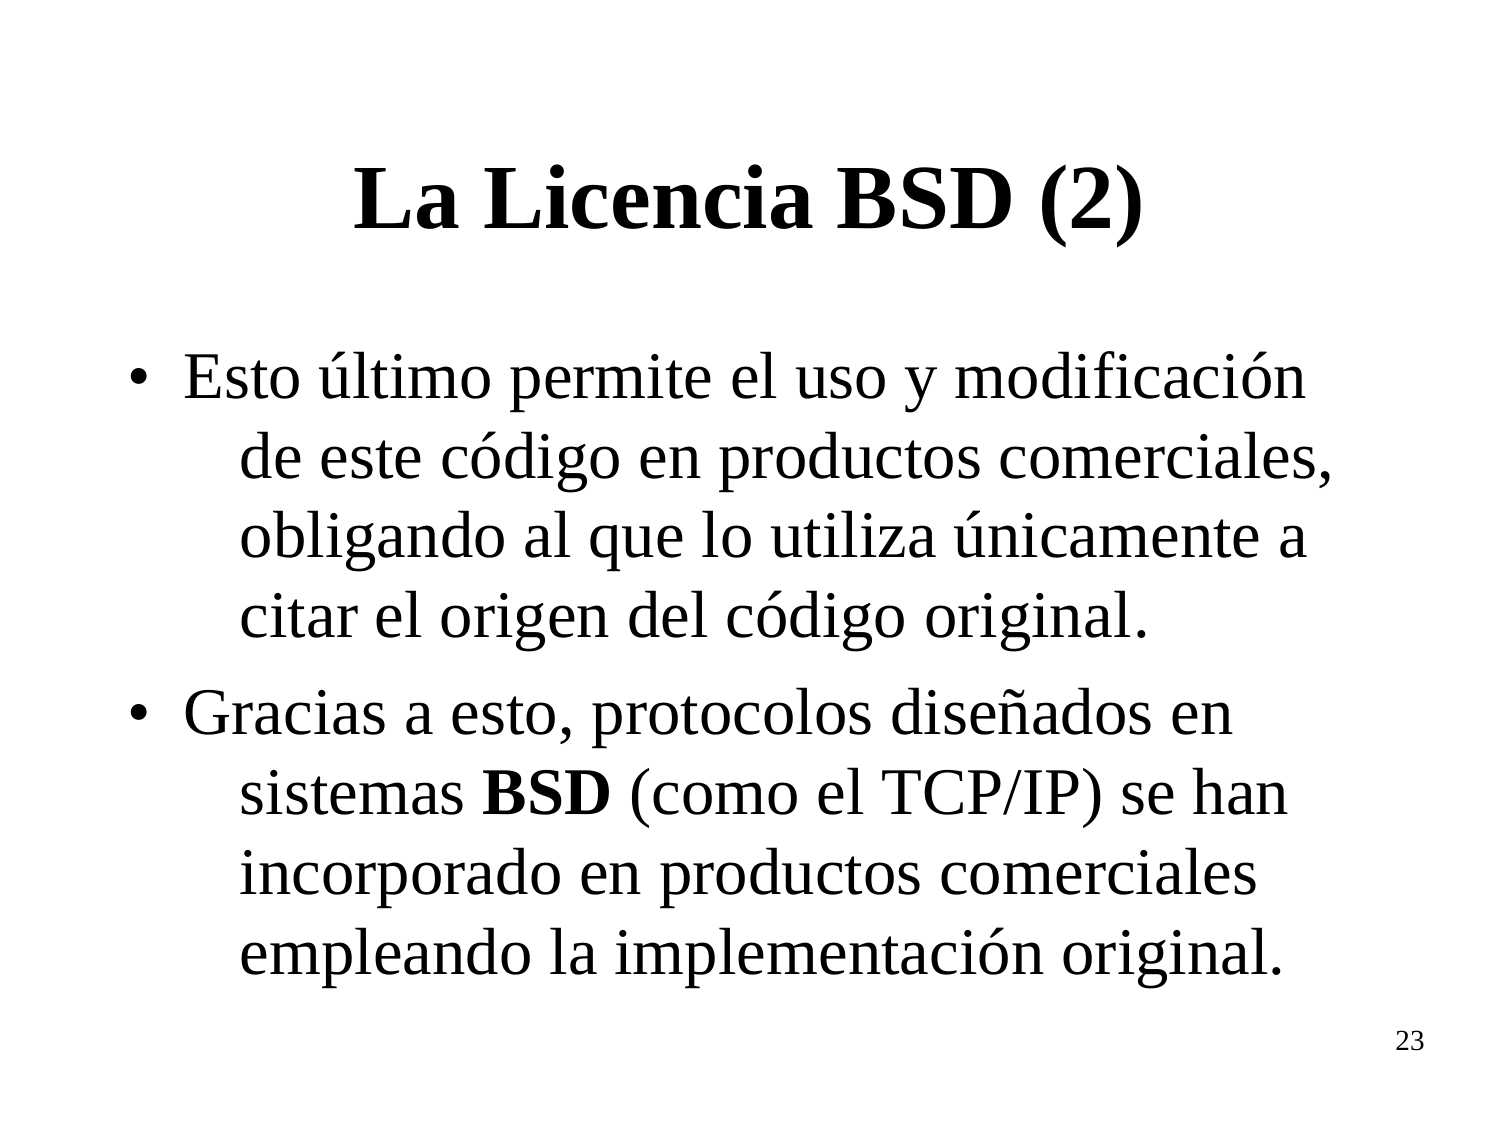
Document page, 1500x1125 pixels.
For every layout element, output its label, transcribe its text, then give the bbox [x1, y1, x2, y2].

title La Licencia BSD (2) [112, 99, 1388, 288]
list Esto último permite el uso y modificación de este código en productos comerciales, obligando al que lo utiliza únicamente a citar el origen del código original. Gracias a esto, protocolos diseñados en sistemas BSD (como el TCP/IP) se han incorporado en productos comerciales empleando la implementación original. [112, 324, 1388, 1000]
